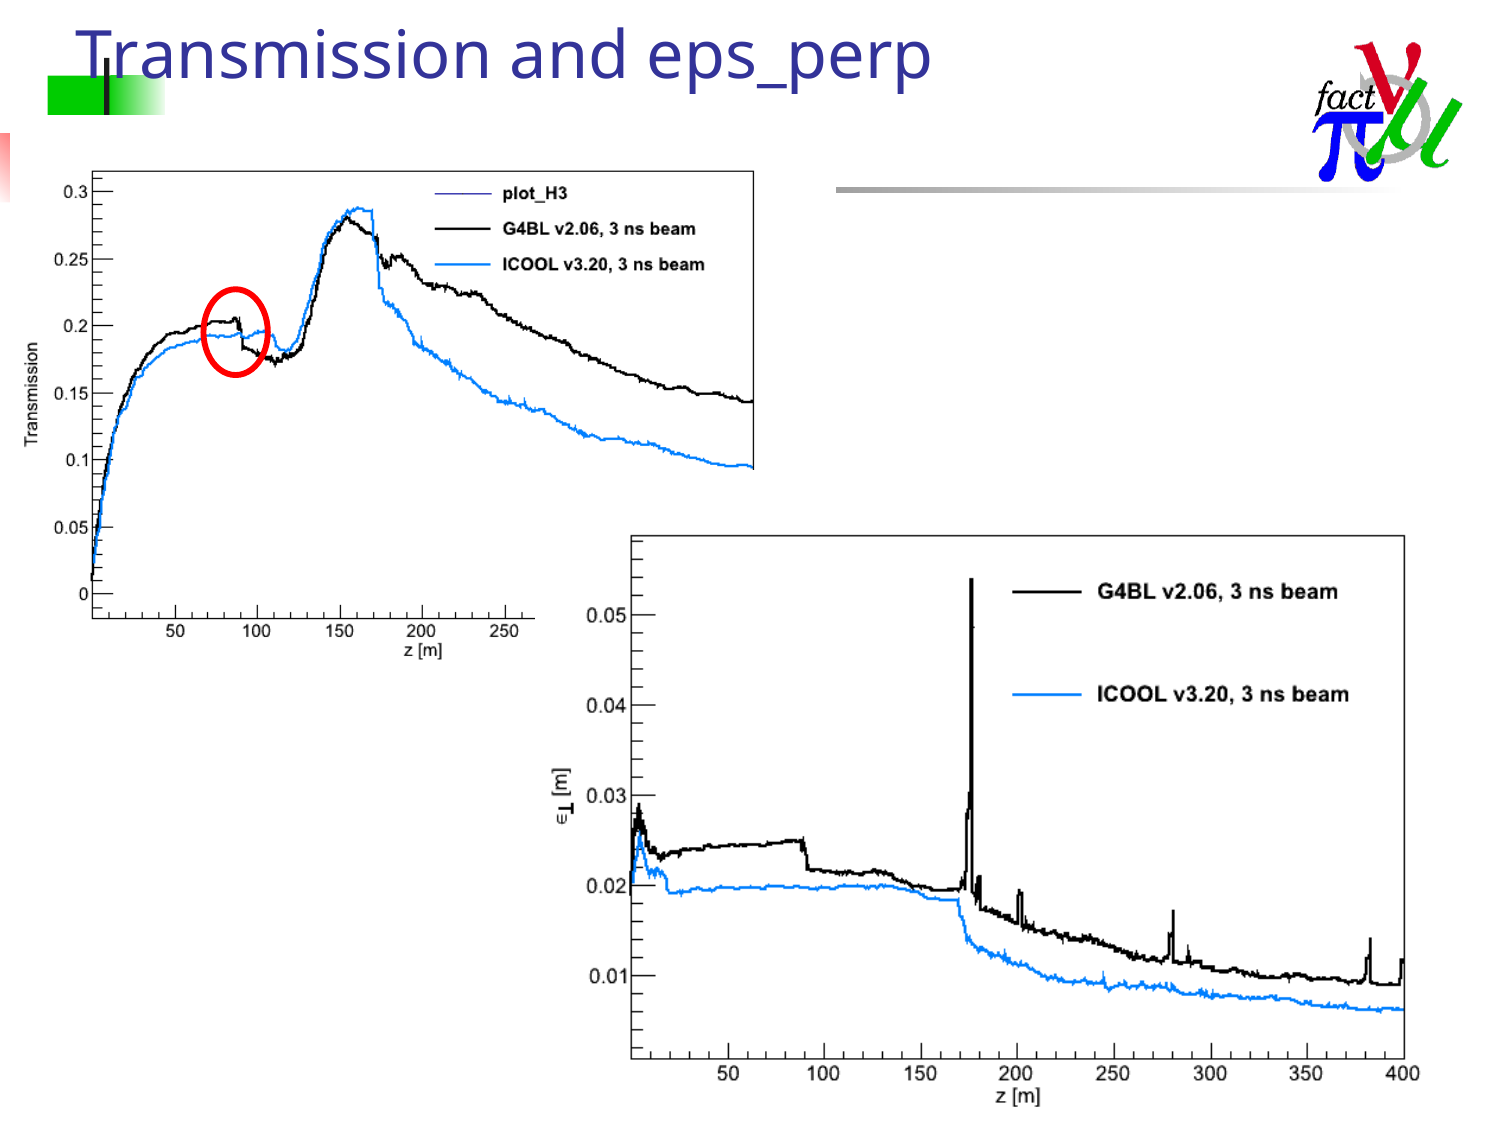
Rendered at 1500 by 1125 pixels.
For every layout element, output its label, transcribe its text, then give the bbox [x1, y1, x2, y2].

picture [10, 115, 1500, 1125]
title Transmission and eps_perp [75, 0, 1425, 147]
picture [1312, 41, 1463, 188]
